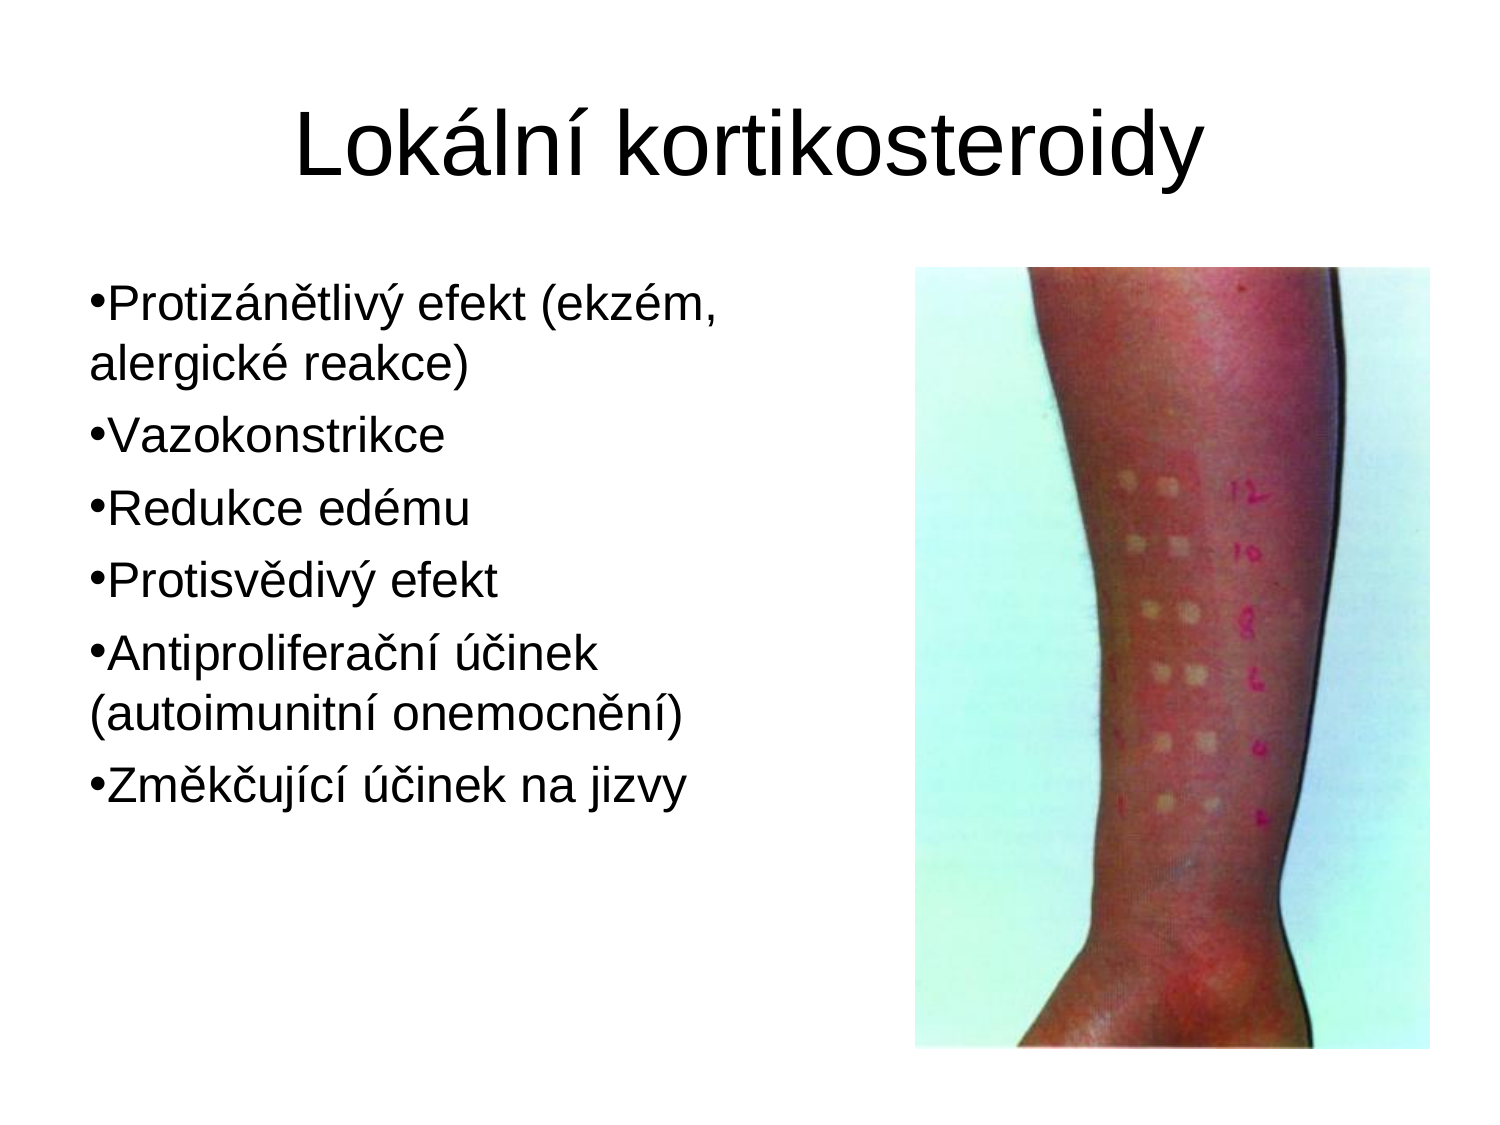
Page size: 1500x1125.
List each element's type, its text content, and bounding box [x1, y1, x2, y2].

list Protizánětlivý efekt (ekzém, alergické reakce) Vazokonstrikce Redukce edému Protisvědivý efekt Antiproliferační účinek (autoimunitní onemocnění) Změkčující účinek na jizvy [74, 262, 845, 1005]
title Lokální kortikosteroidy [75, 45, 1426, 233]
picture [915, 267, 1430, 1049]
